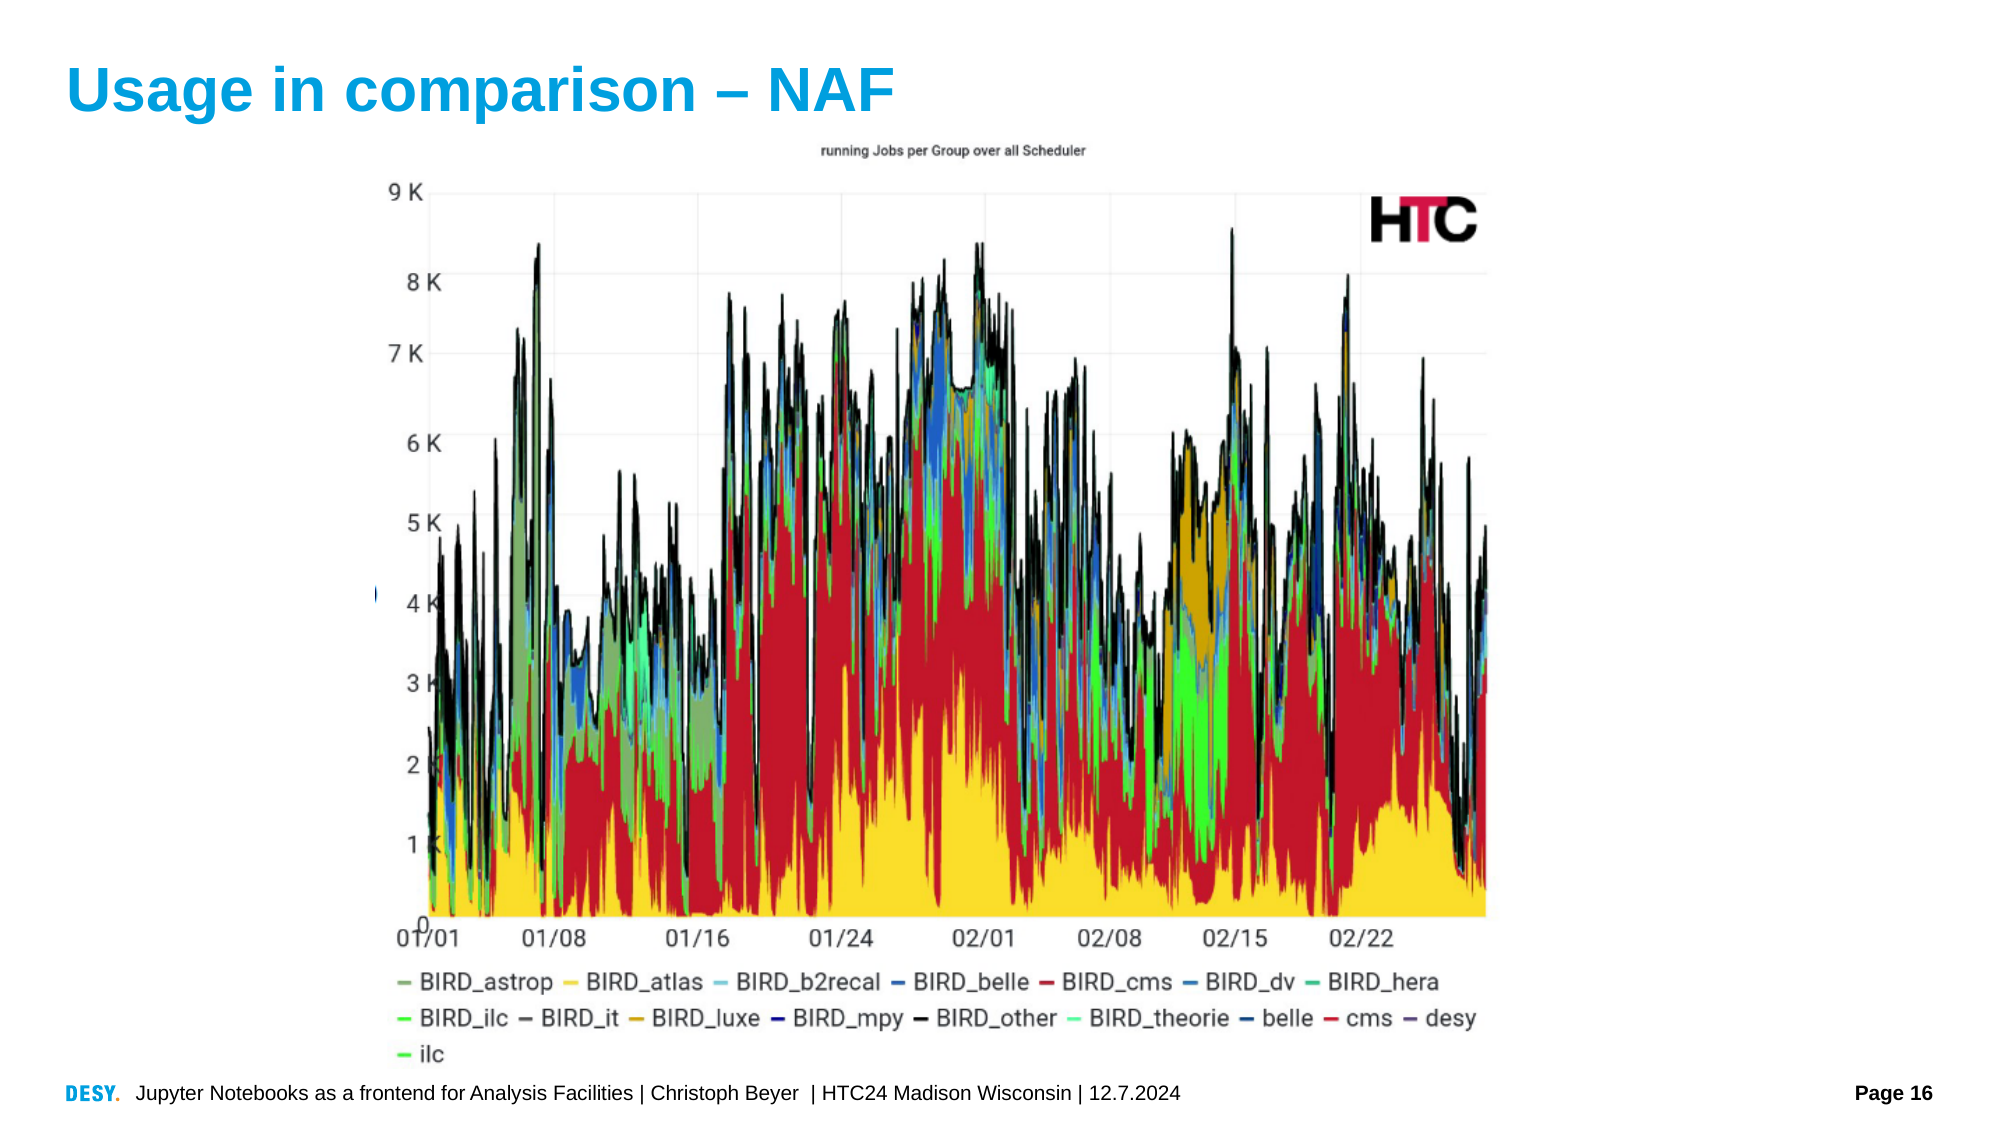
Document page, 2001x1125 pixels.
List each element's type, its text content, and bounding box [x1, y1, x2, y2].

picture [375, 131, 1504, 1069]
footer Jupyter Notebooks as a frontend for Analysis Facilities | Christoph Beyer | HTC24 Madison Wisconsin | 12.7.2024 [129, 1079, 1762, 1111]
title Usage in comparison – NAF [66, 57, 1933, 132]
